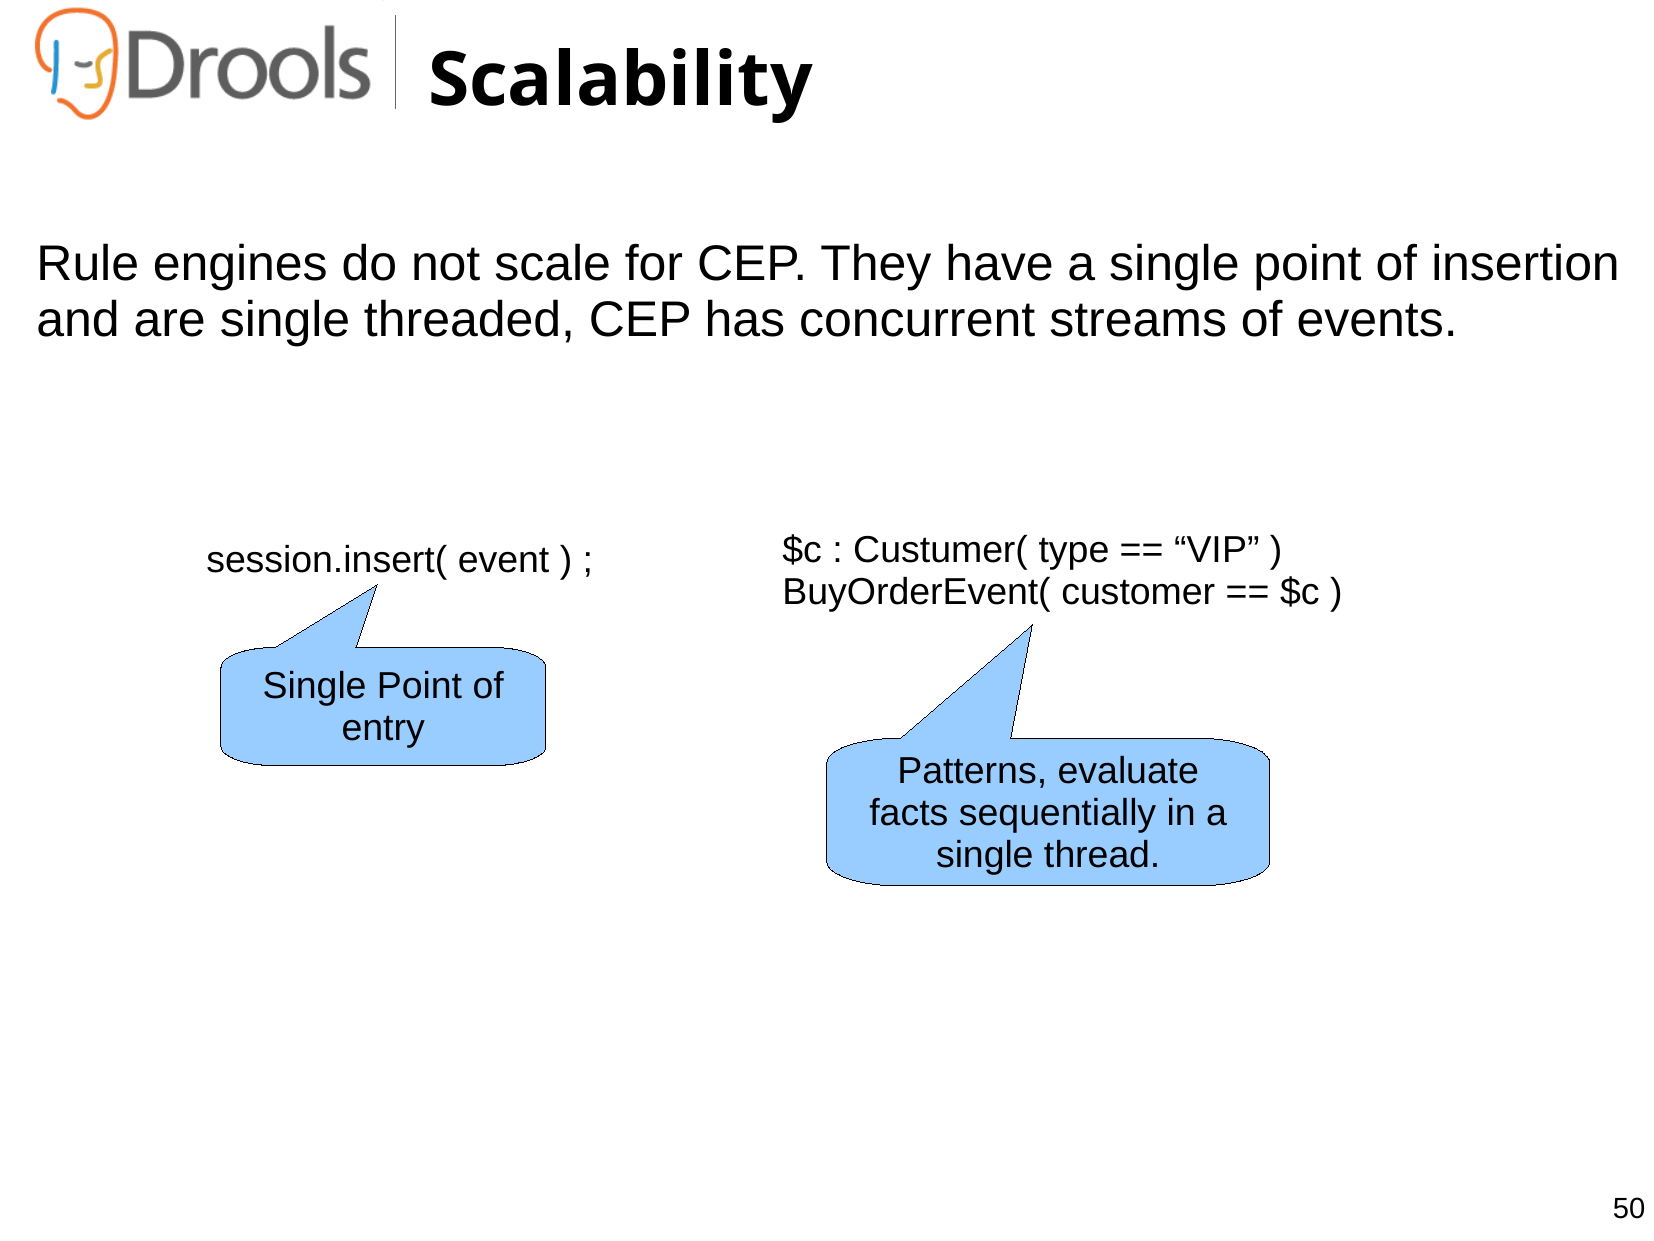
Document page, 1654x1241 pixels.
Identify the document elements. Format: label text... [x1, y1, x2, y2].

text_box Patterns, evaluate facts sequentially in a single thread. [826, 624, 1270, 886]
text_box Single Point of entry [220, 584, 546, 766]
text_box session.insert( event ) ; [191, 531, 650, 589]
text_box Rule engines do not scale for CEP. They have a single point of insertion and are single threaded, CEP has concurrent streams of events. [21, 227, 1654, 355]
title Scalability [413, 17, 923, 139]
picture [29, 0, 384, 126]
text_box $c : Custumer( type == “VIP” ) BuyOrderEvent( customer == $c ) [767, 521, 1358, 621]
